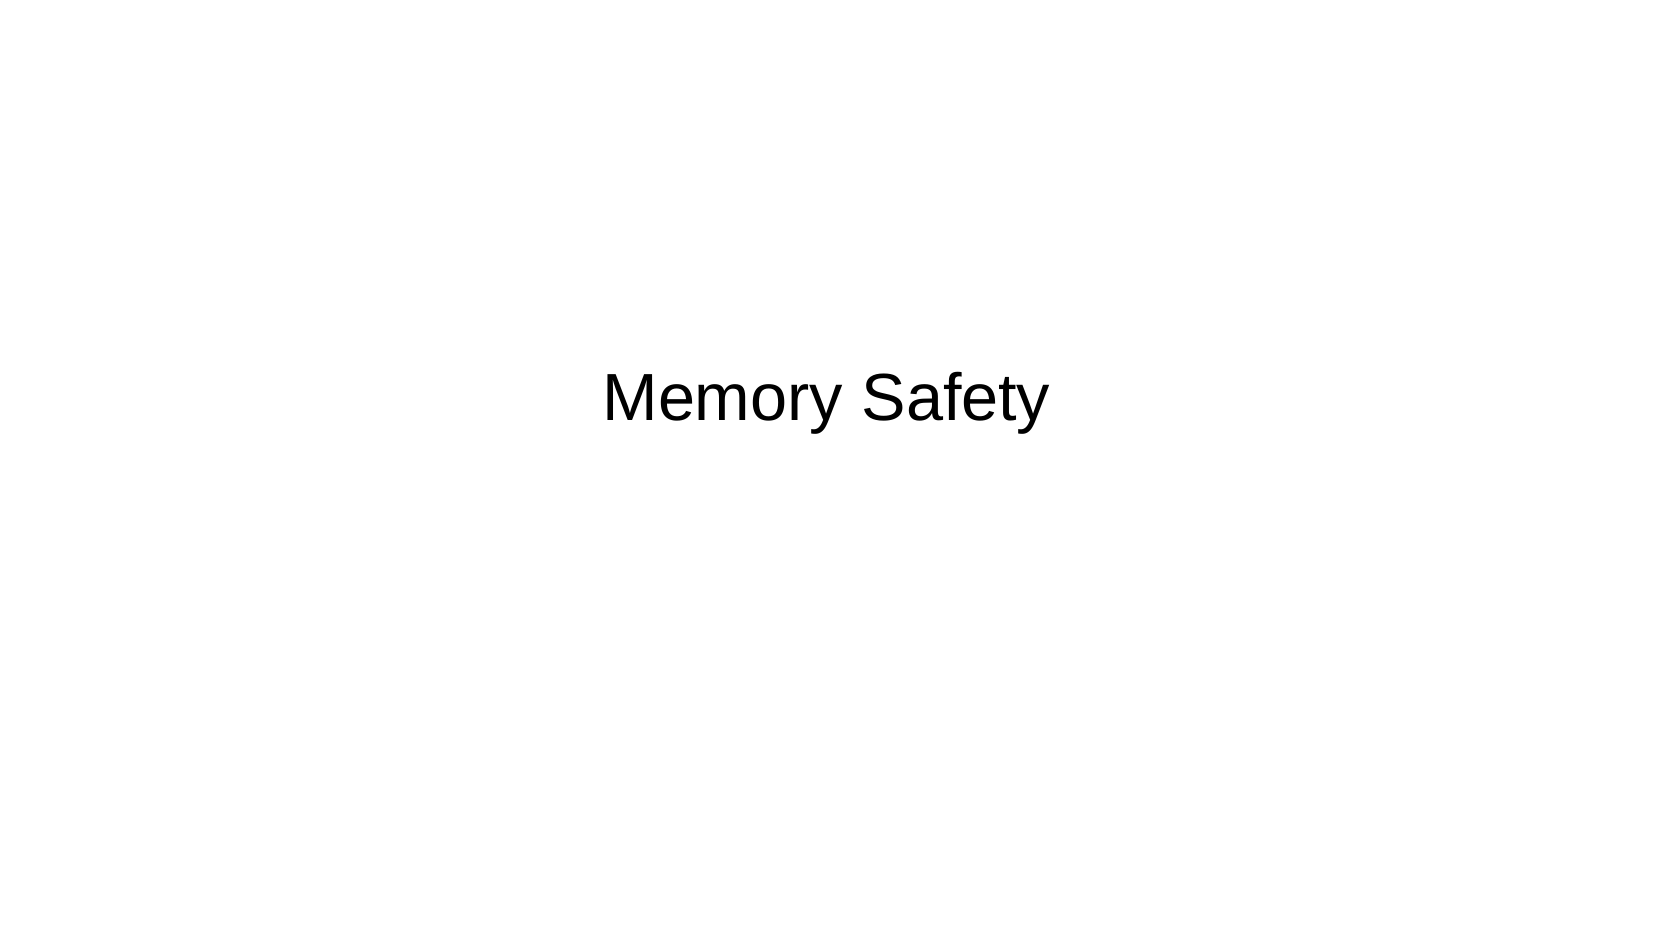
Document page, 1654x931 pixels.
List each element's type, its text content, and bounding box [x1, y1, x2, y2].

subtitle Memory Safety [82, 37, 1571, 757]
